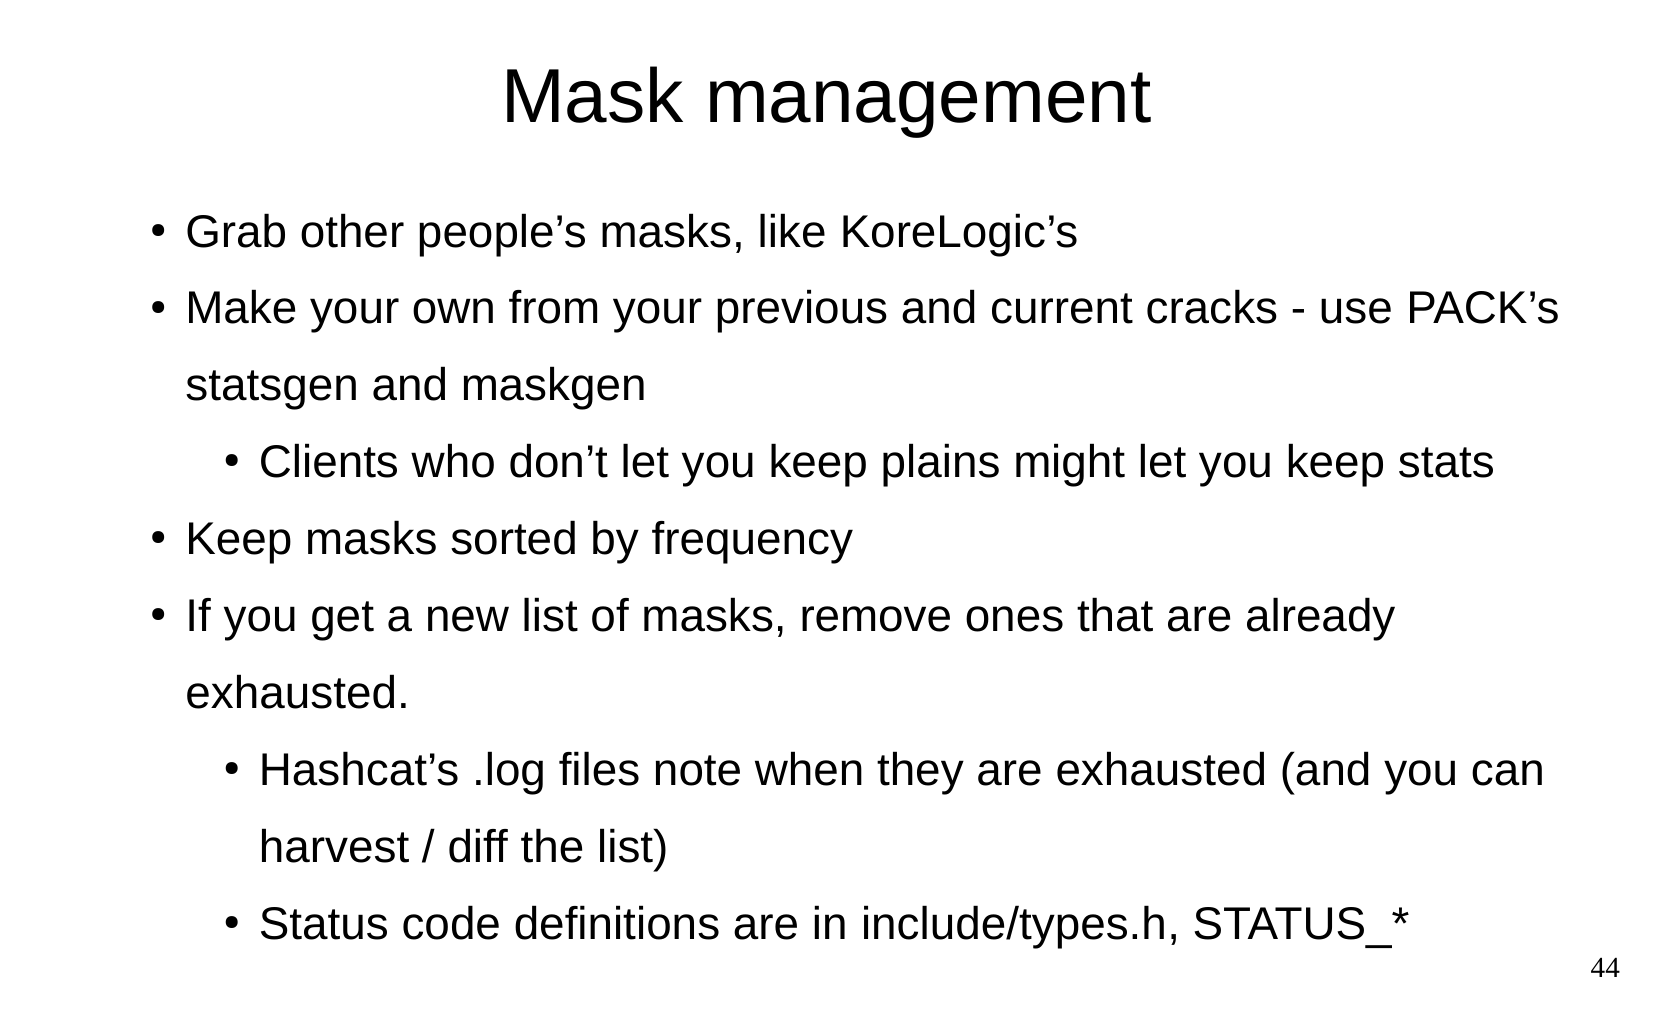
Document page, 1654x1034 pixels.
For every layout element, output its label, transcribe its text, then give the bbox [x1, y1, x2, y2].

text_box <number> [1560, 951, 1621, 1023]
title Mask management [82, 41, 1571, 151]
subtitle Grab other people’s masks, like KoreLogic’s Make your own from your previous and current cracks - use PACK’s statsgen and maskgen Clients who don’t let you keep plains might let you keep stats Keep masks sorted by frequency If you get a new list of masks, remove ones that are already exhausted. Hashcat’s .log files note when they are exhausted (and you can harvest / diff the list) Status code definitions are in include/types.h, STATUS_* [75, 180, 1563, 992]
